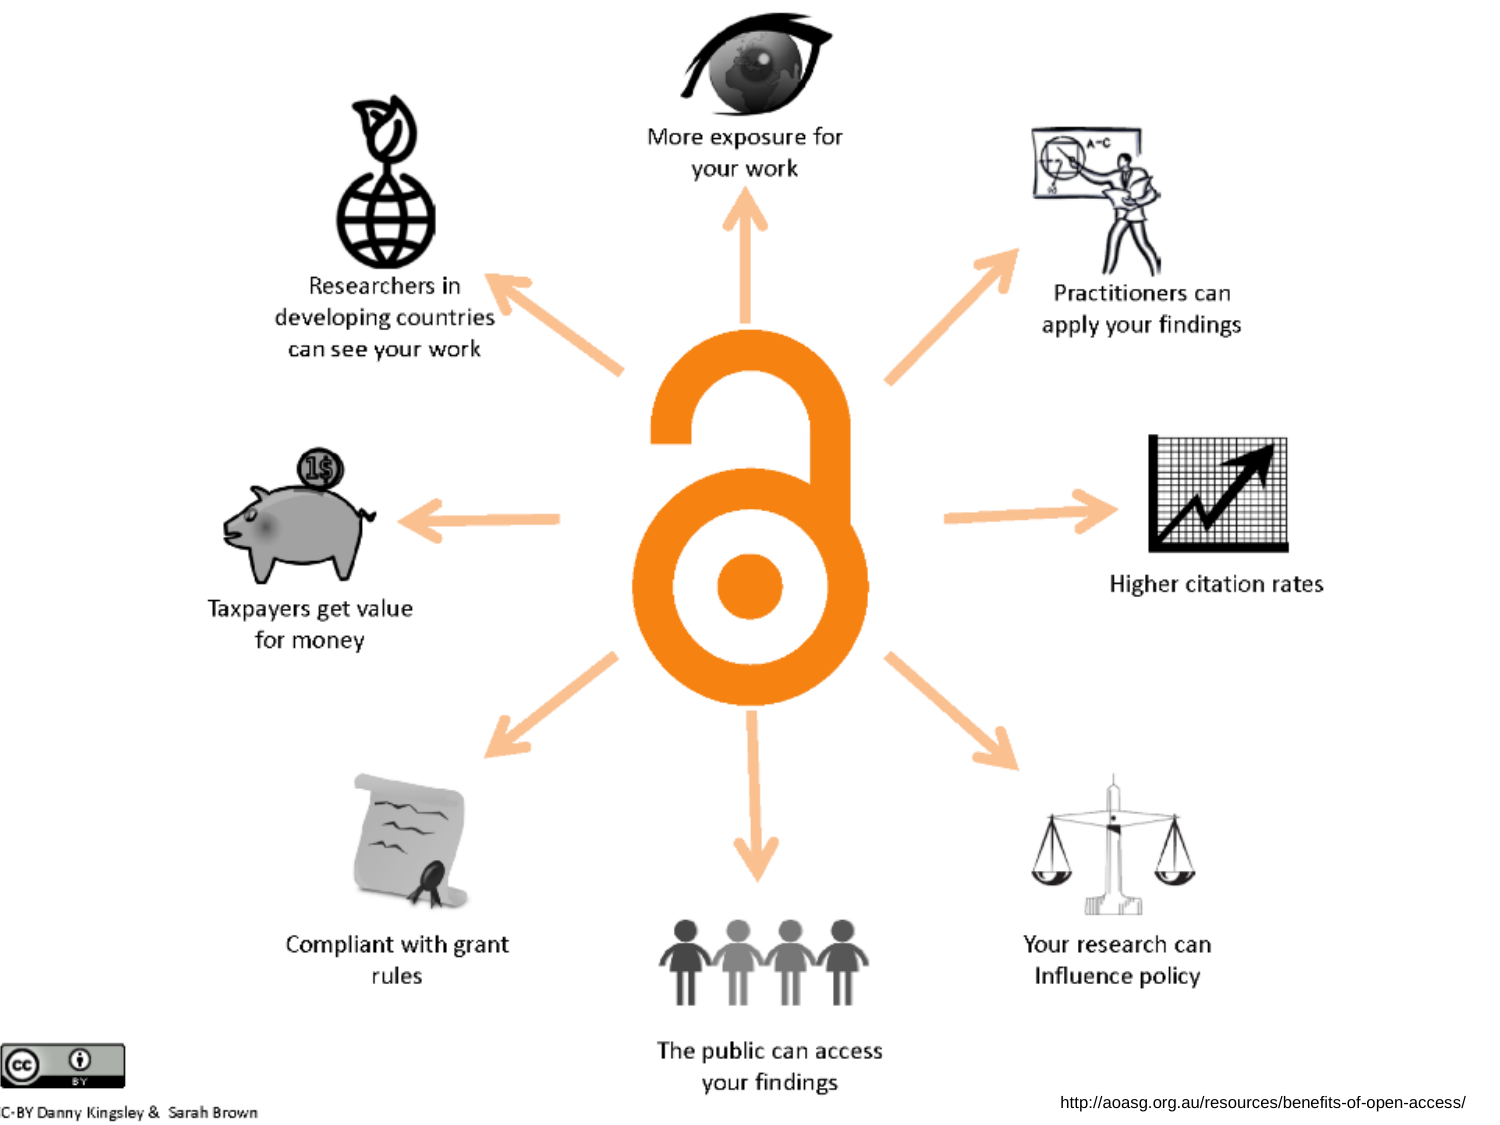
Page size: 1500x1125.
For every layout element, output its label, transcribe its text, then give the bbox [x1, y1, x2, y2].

text_box http://aoasg.org.au/resources/benefits-of-open-access/ [1045, 1084, 1487, 1120]
picture [0, 0, 1500, 1125]
